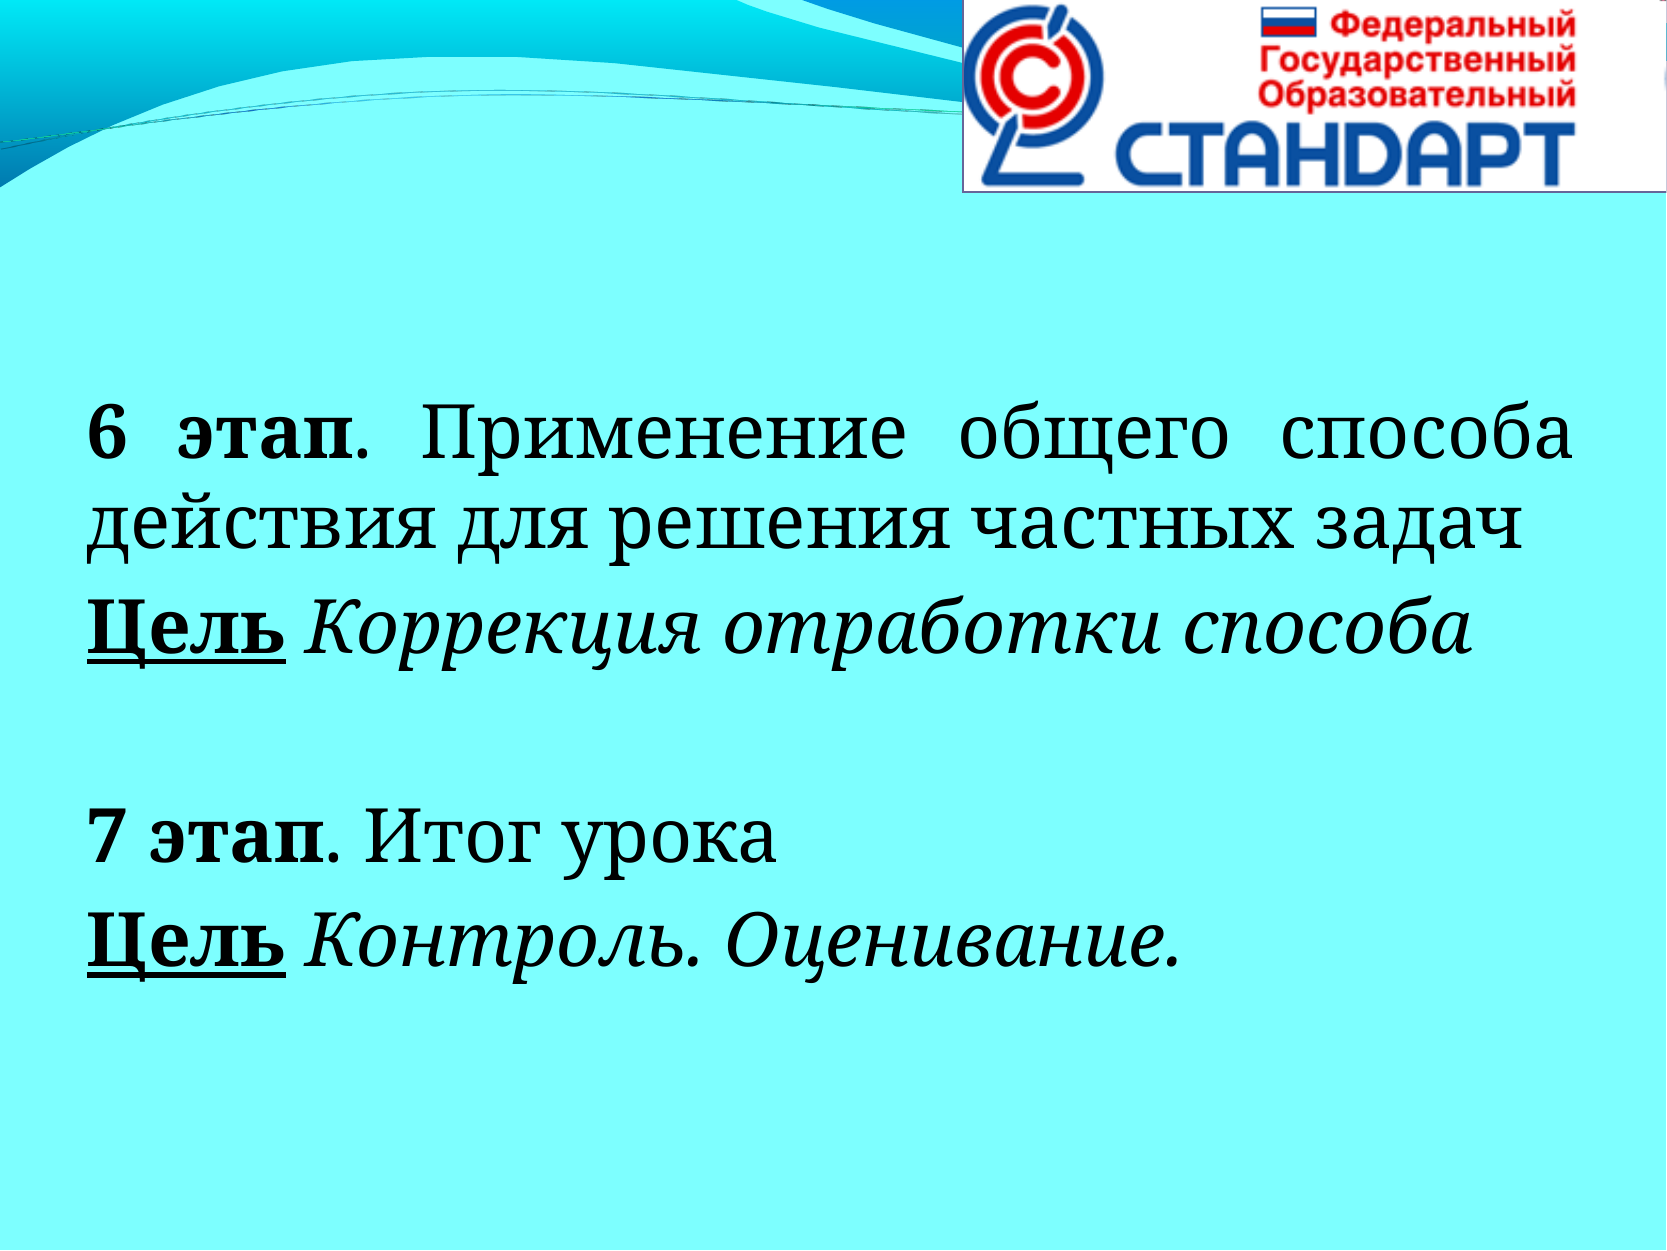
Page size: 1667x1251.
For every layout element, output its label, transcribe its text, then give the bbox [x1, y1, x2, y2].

picture [0, 36, 962, 150]
text_box 6 этап. Применение общего способа действия для решения частных задач Цель Коррекция отработки способа 7 этап. Итог урока Цель Контроль. Оценивание. [72, 376, 1592, 990]
picture [963, 0, 1667, 192]
